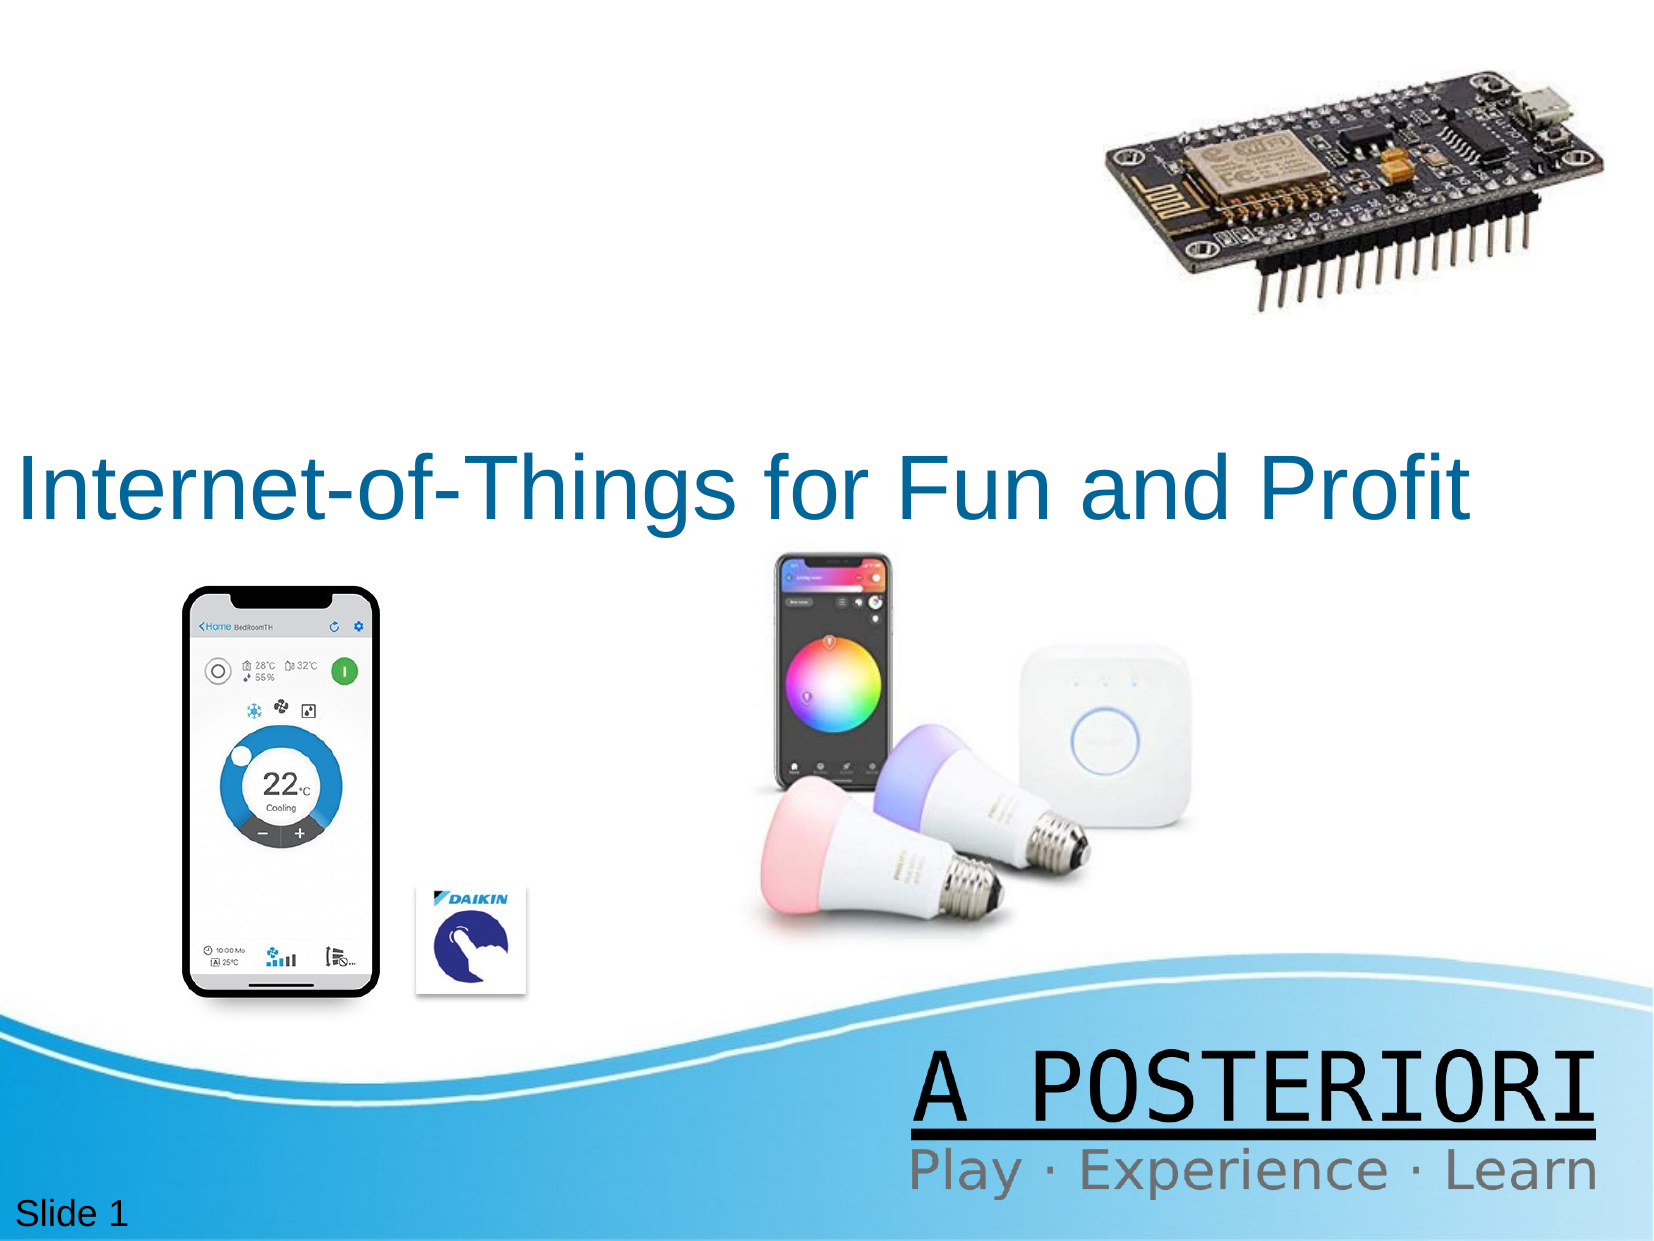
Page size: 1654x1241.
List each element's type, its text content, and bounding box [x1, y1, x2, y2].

title Internet-of-Things for Fun and Profit [0, 384, 1489, 592]
picture [735, 592, 1200, 951]
picture [1103, 69, 1606, 316]
picture [0, 592, 1654, 1241]
